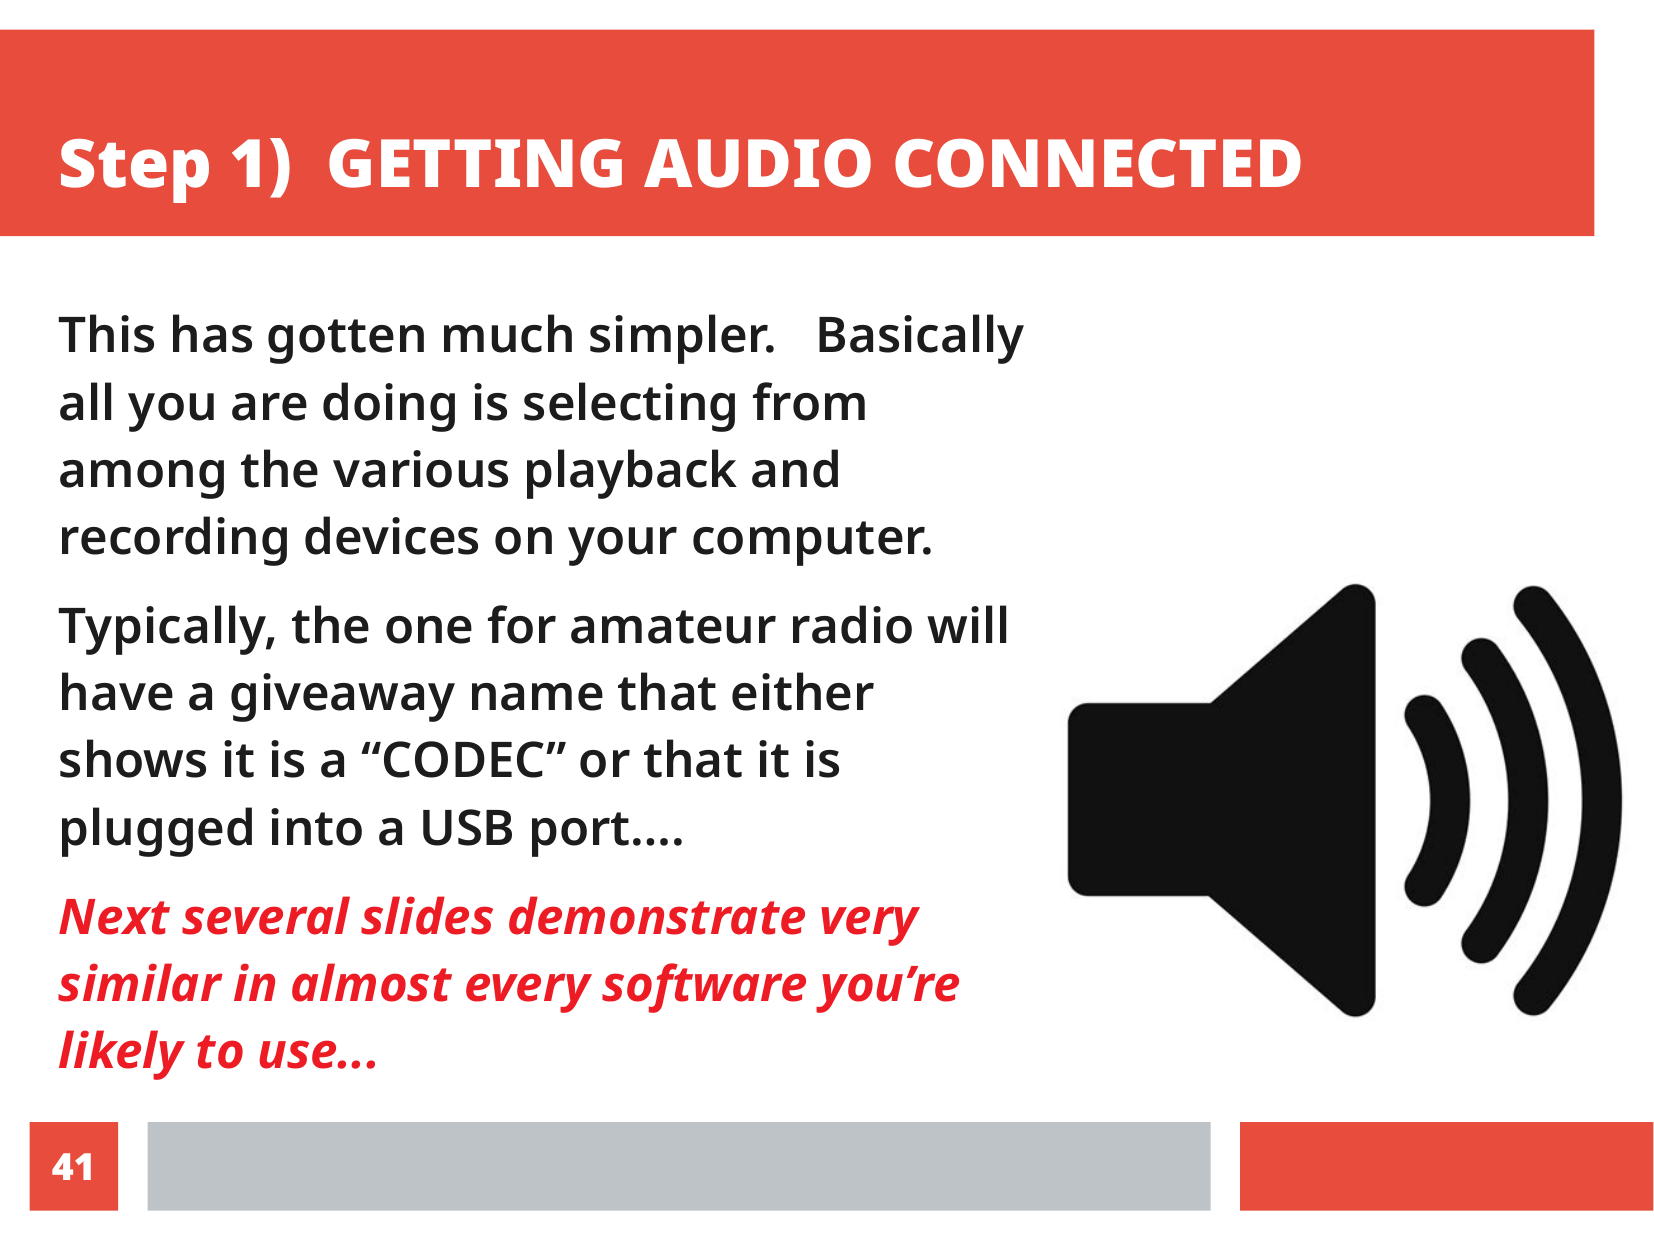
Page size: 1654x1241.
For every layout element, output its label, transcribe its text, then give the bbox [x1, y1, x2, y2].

title Step 1) GETTING AUDIO CONNECTED [59, 59, 1595, 207]
list This has gotten much simpler. Basically all you are doing is selecting from among the various playback and recording devices on your computer. Typically, the one for amateur radio will have a giveaway name that either shows it is a “CODEC” or that it is plugged into a USB port…. Next several slides demonstrate very similar in almost every software you’re likely to use... [59, 300, 1036, 1093]
picture [1040, 494, 1641, 1096]
